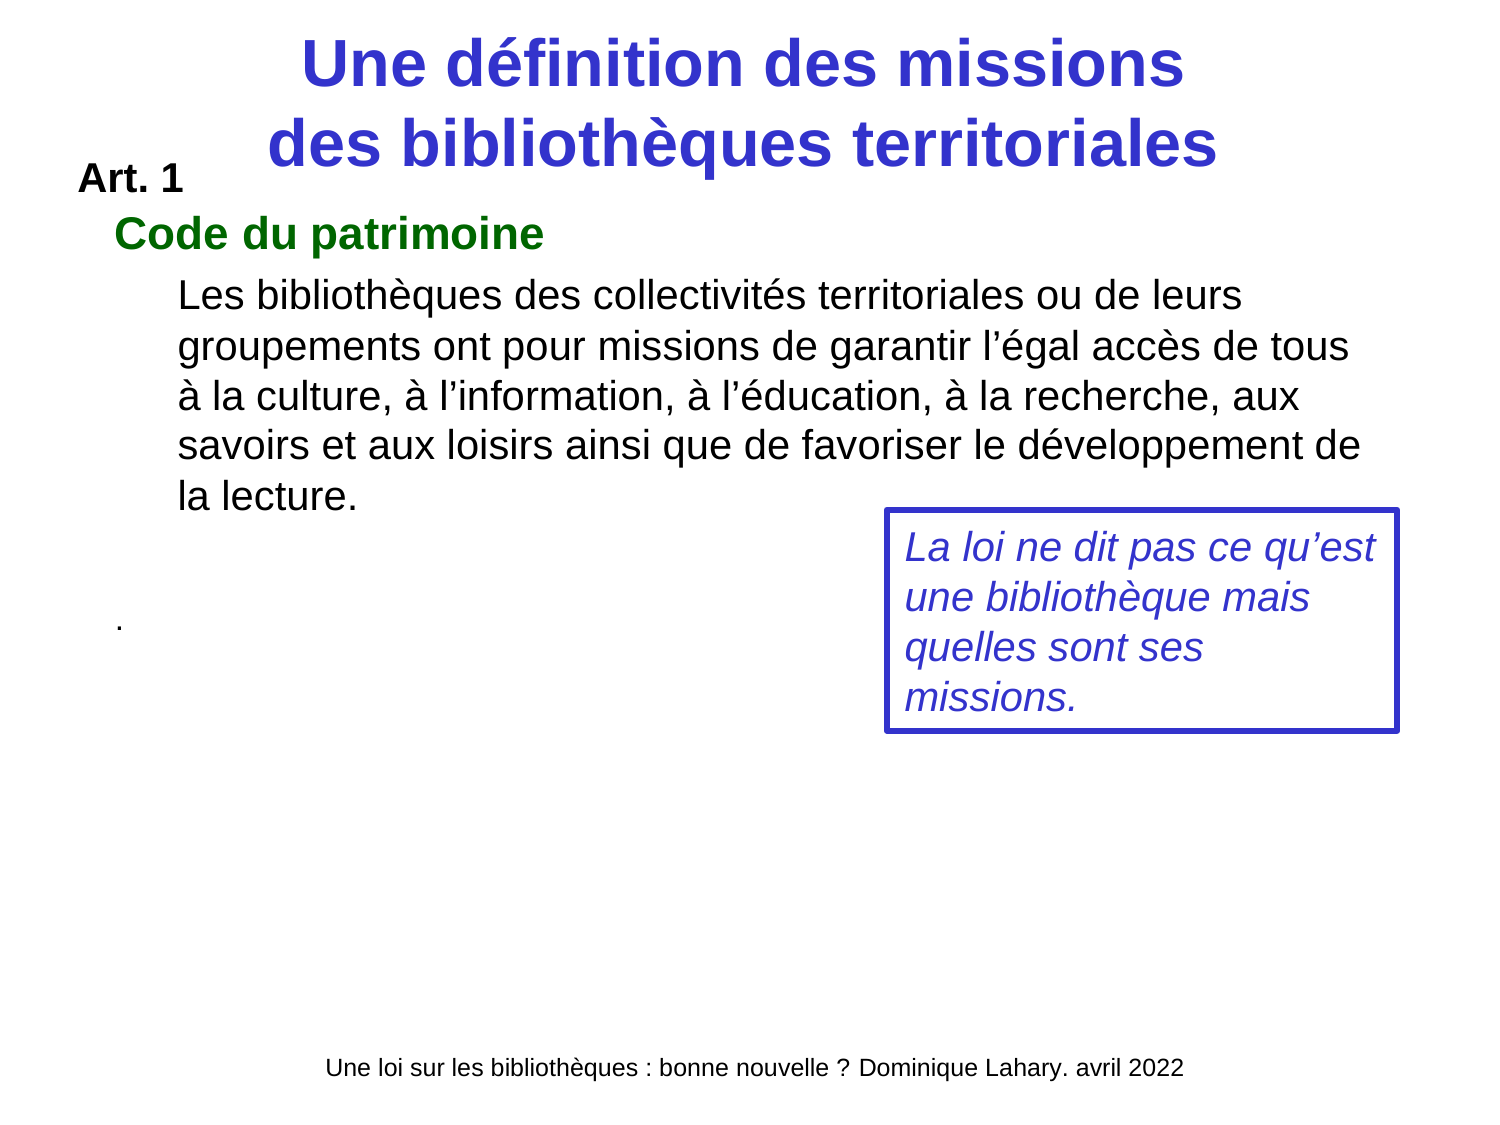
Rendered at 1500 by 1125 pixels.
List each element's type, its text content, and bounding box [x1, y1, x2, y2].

text_box Art. 1 [62, 143, 228, 209]
text_box Une définition des missions des bibliothèques territoriales [49, 0, 1438, 200]
text_box Une loi sur les bibliothèques : bonne nouvelle ? Dominique Lahary. avril 2022 [55, 1044, 1456, 1120]
text_box La loi ne dit pas ce qu’est une bibliothèque mais quelles sont ses missions. [886, 509, 1398, 731]
text_box Code du patrimoine Les bibliothèques des collectivités territoriales ou de leurs groupements ont pour missions de garantir l’égal accès de tous à la culture, à l’information, à l’éducation, à la recherche, aux savoirs et aux loisirs ainsi que de favoriser le développement de la lecture. . [100, 196, 1400, 857]
